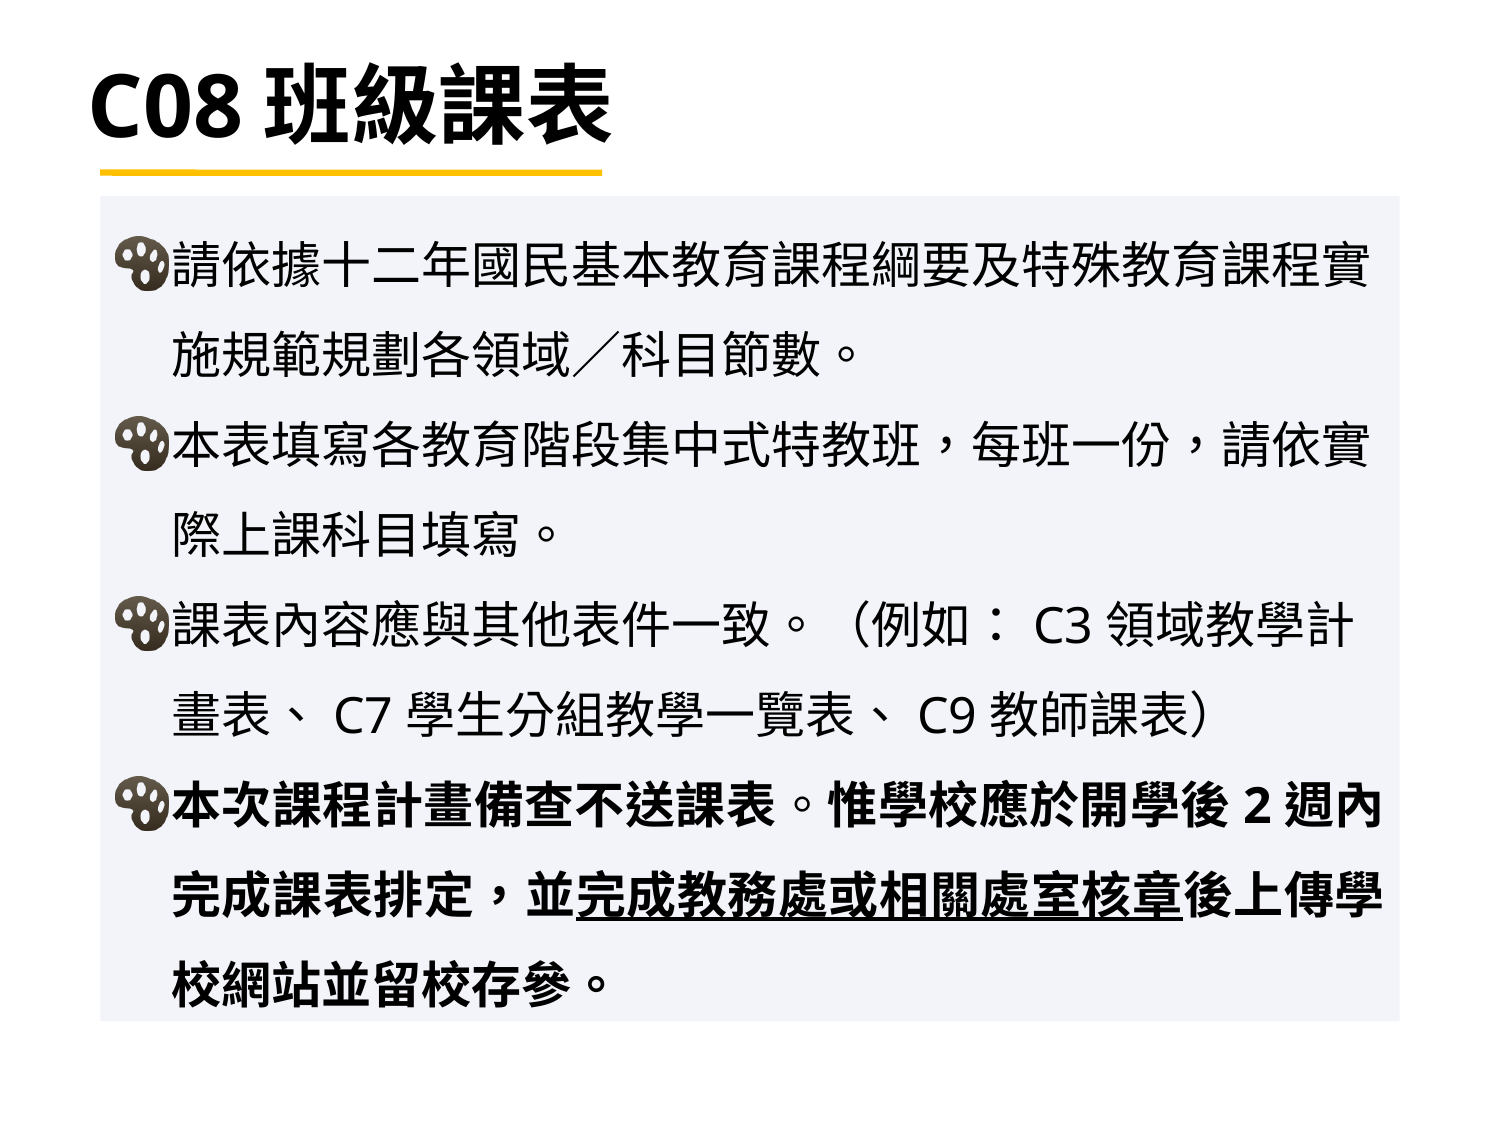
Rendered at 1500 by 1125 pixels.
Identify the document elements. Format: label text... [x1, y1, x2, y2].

text_box C08班級課表 [72, 42, 629, 163]
picture [115, 236, 169, 291]
text_box 請依據十二年國民基本教育課程綱要及特殊教育課程實施規範規劃各領域／科目節數。 本表填寫各教育階段集中式特教班，每班一份，請依實際上課科目填寫。 課表內容應與其他表件一致。（例如：C3領域教學計畫表、C7學生分組教學一覽表、C9教師課表） 本次課程計畫備查不送課表。惟學校應於開學後2週內完成課表排定，並完成教務處或相關處室核章後上傳學校網站並留校存參。 [100, 196, 1400, 1022]
picture [115, 596, 169, 651]
picture [115, 416, 169, 471]
picture [115, 776, 169, 831]
